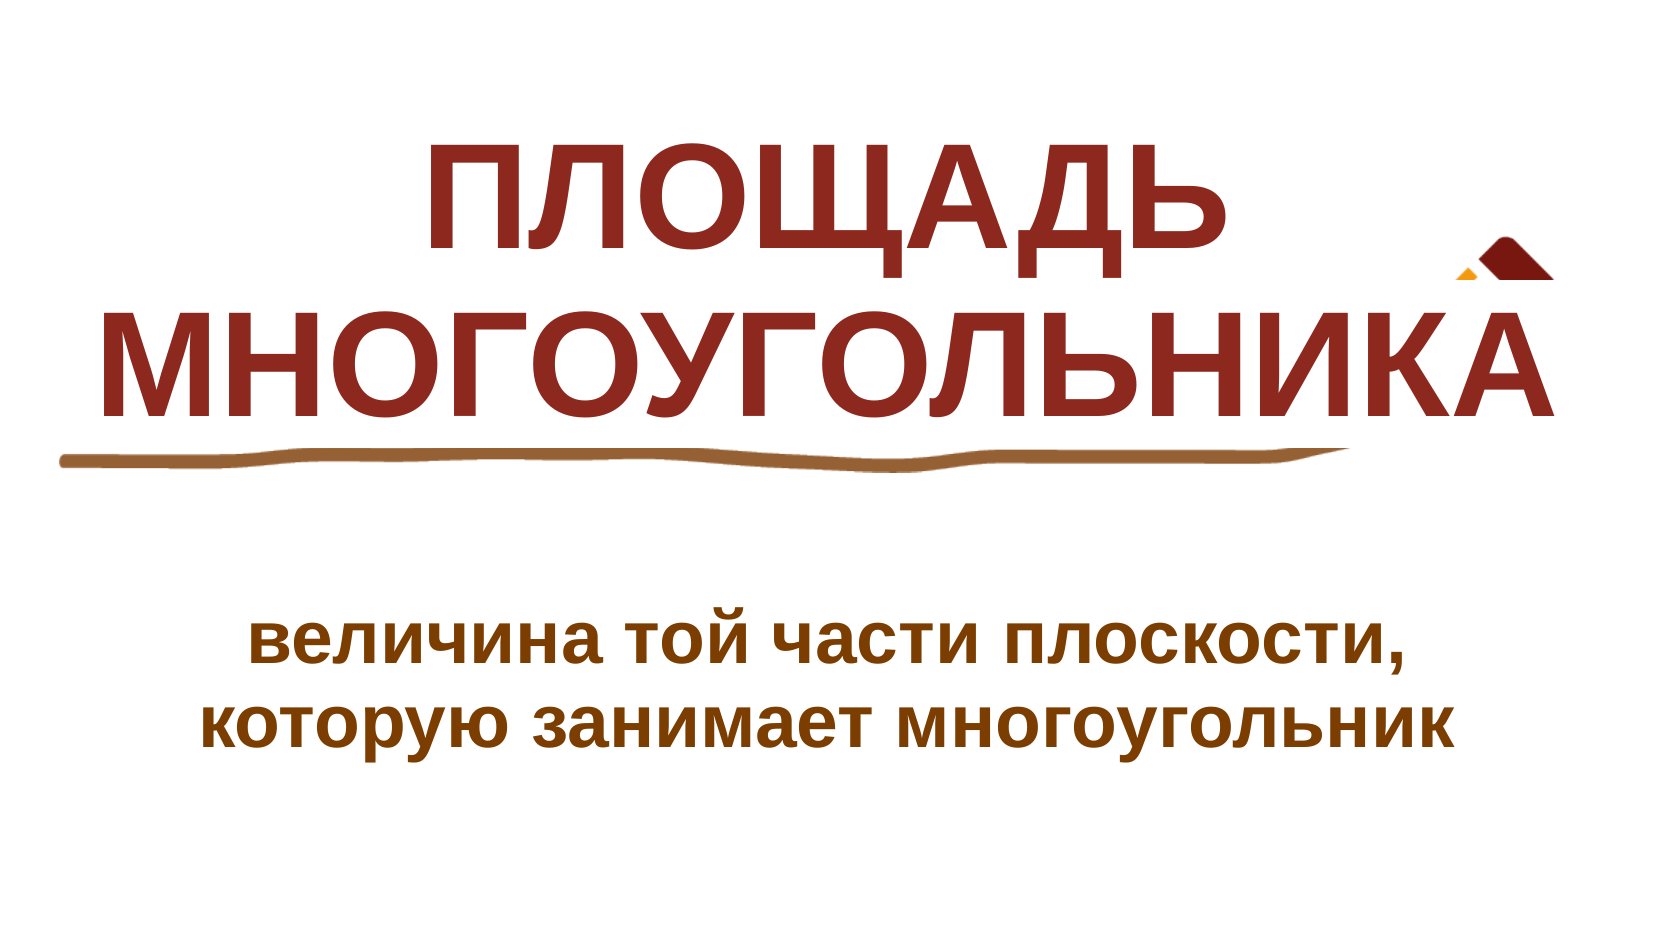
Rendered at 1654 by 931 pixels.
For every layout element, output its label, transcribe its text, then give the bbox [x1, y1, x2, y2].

title ПЛОЩАДЬ МНОГОУГОЛЬНИКА [59, 29, 1595, 532]
title величина той части плоскости, которую занимает многоугольник [147, 532, 1506, 827]
